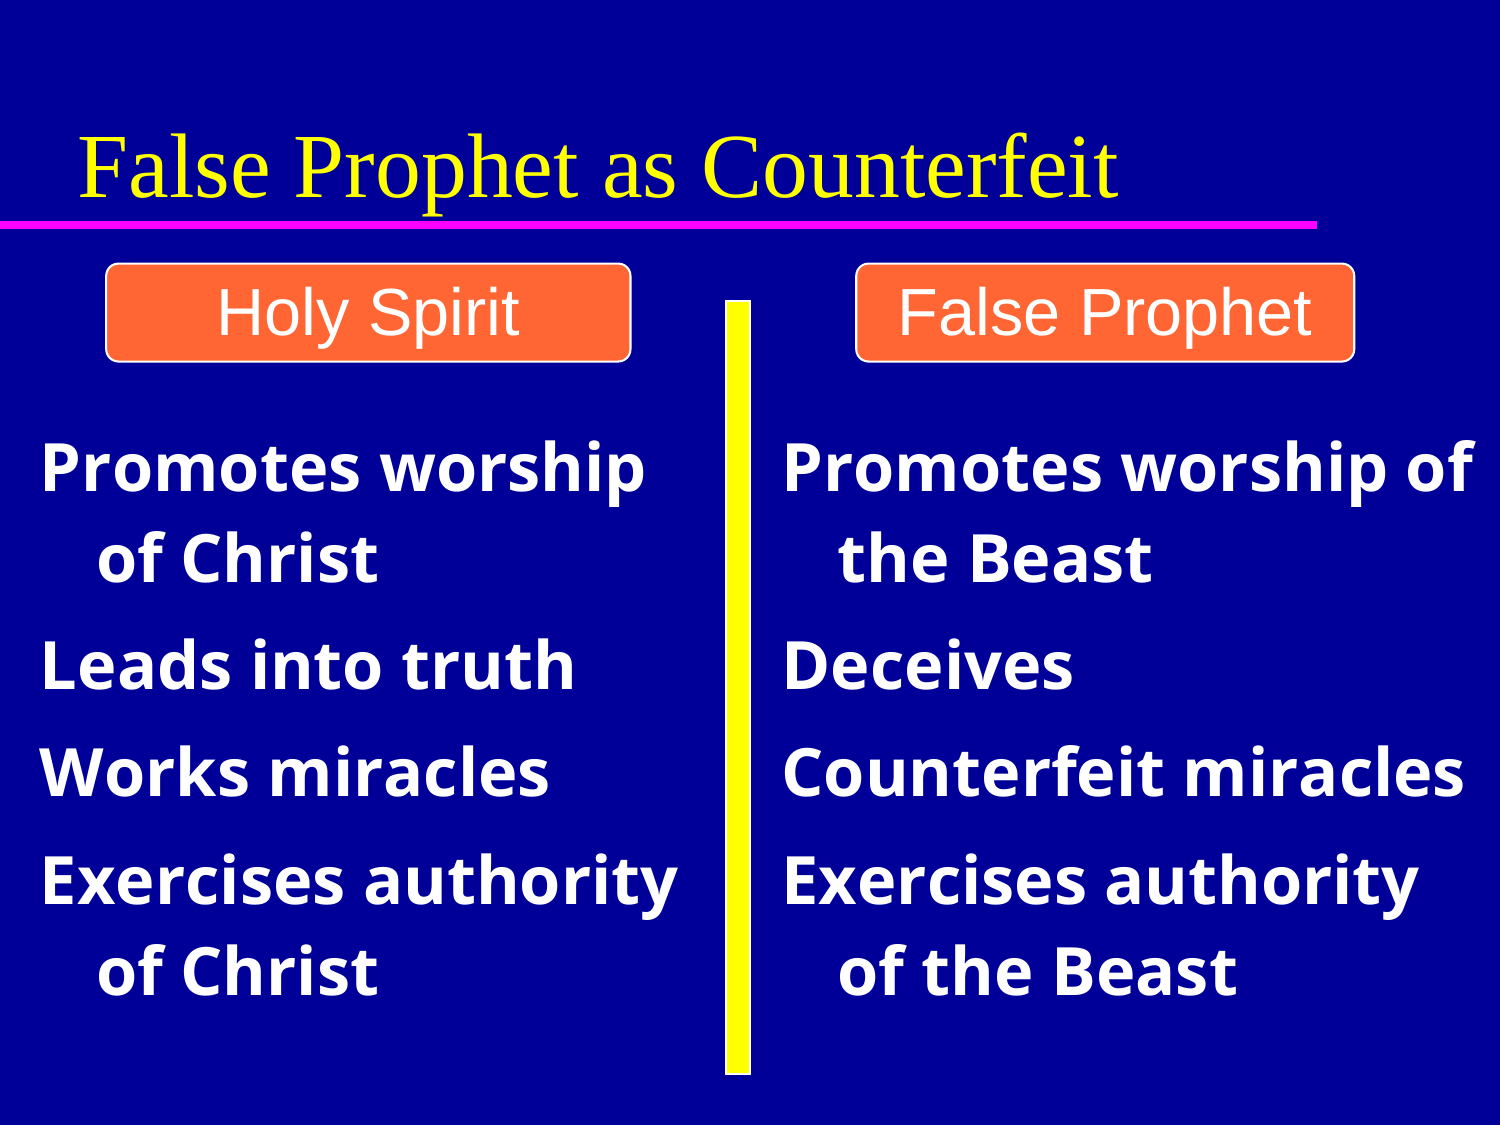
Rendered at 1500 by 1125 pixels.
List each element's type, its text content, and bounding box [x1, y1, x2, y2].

list Promotes worship of the Beast Deceives Counterfeit miracles Exercises authority of the Beast [766, 412, 1500, 951]
text_box [726, 301, 751, 1074]
title False Prophet as Counterfeit [62, 43, 1500, 225]
text_box Holy Spirit [106, 263, 631, 362]
list Promotes worship of Christ Leads into truth Works miracles Exercises authority of Christ [24, 412, 726, 951]
text_box False Prophet [856, 263, 1355, 362]
